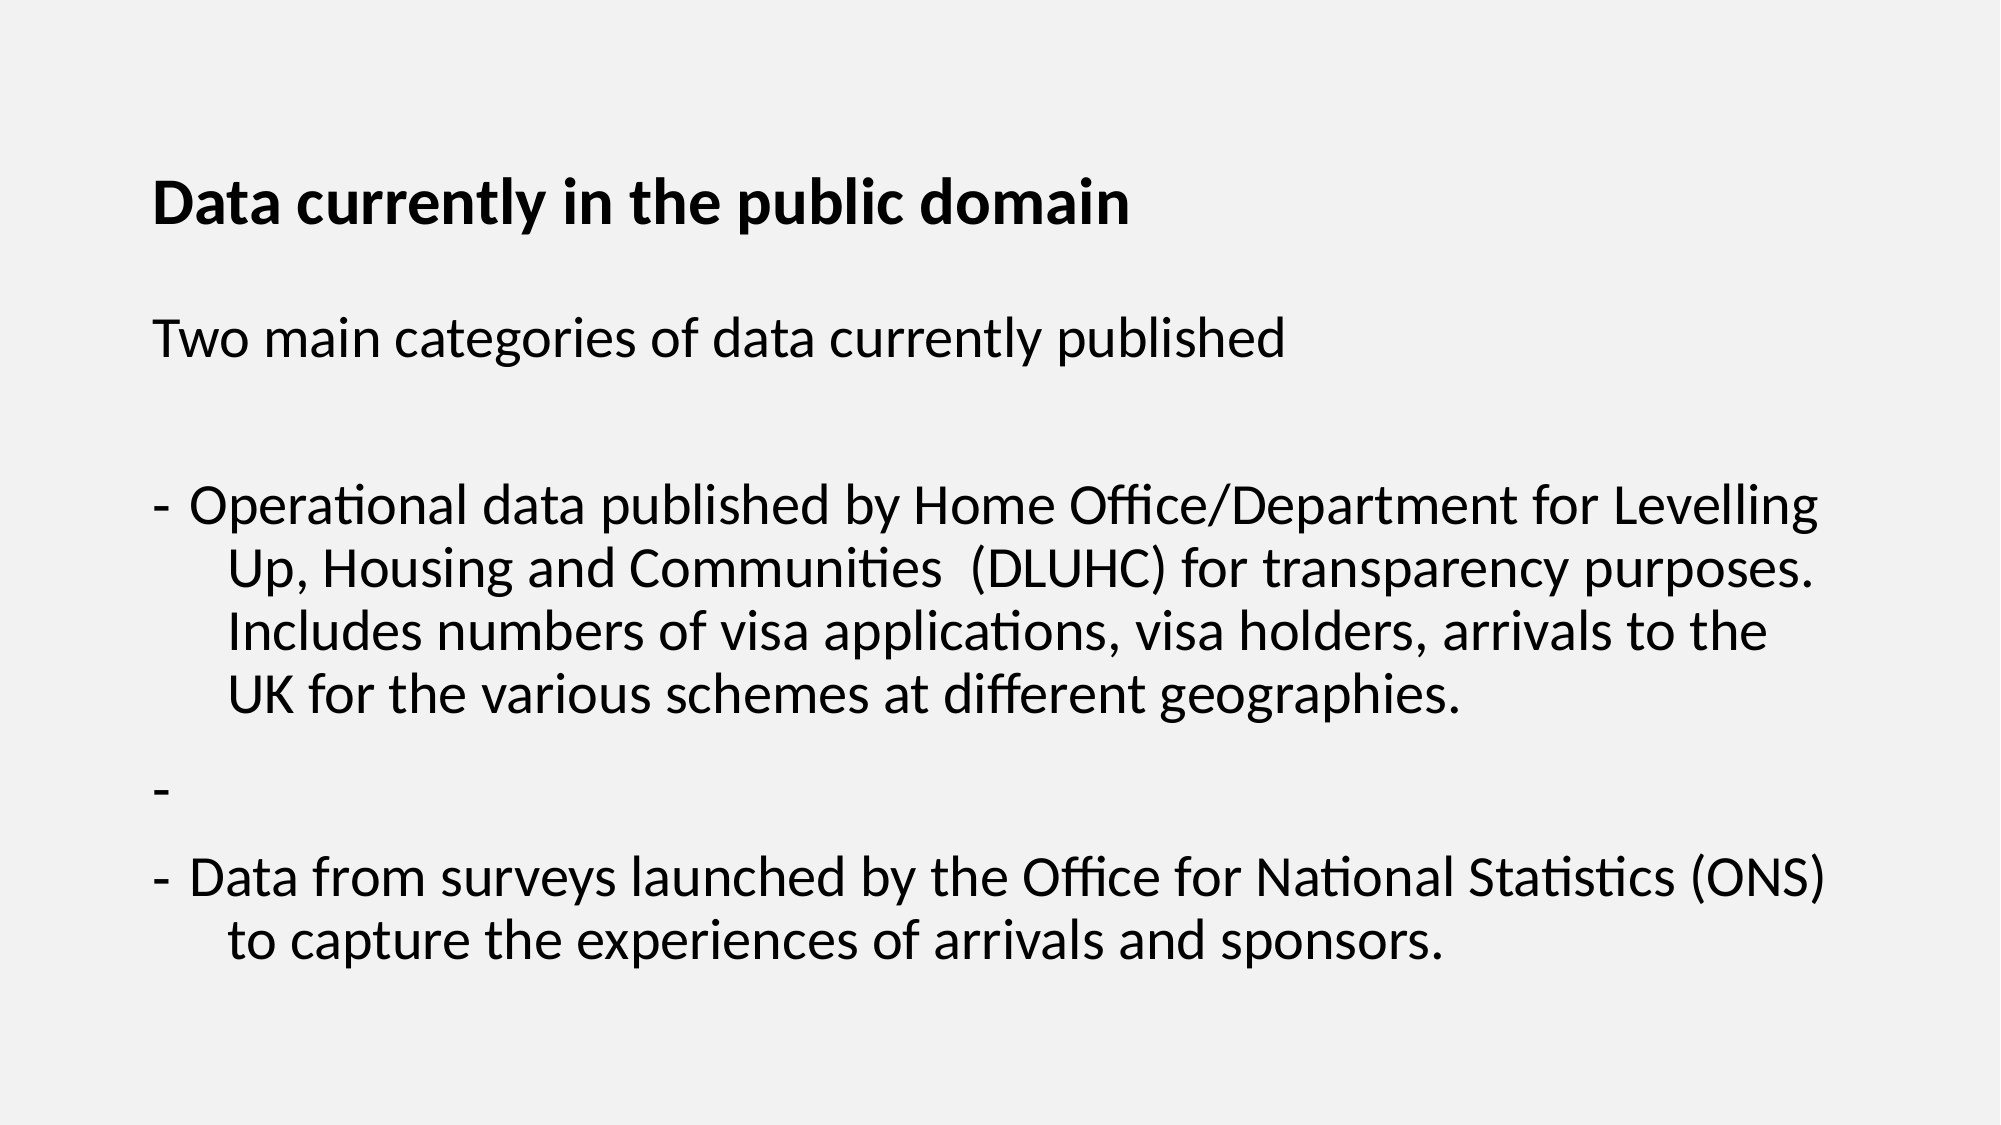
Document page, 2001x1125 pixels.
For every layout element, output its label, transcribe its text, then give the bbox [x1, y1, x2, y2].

title Data currently in the public domain [137, 106, 1806, 300]
list Two main categories of data currently published Operational data published by Home Office/Department for Levelling Up, Housing and Communities (DLUHC) for transparency purposes. Includes numbers of visa applications, visa holders, arrivals to the UK for the various schemes at different geographies. Data from surveys launched by the Office for National Statistics (ONS) to capture the experiences of arrivals and sponsors. [137, 299, 1863, 1014]
